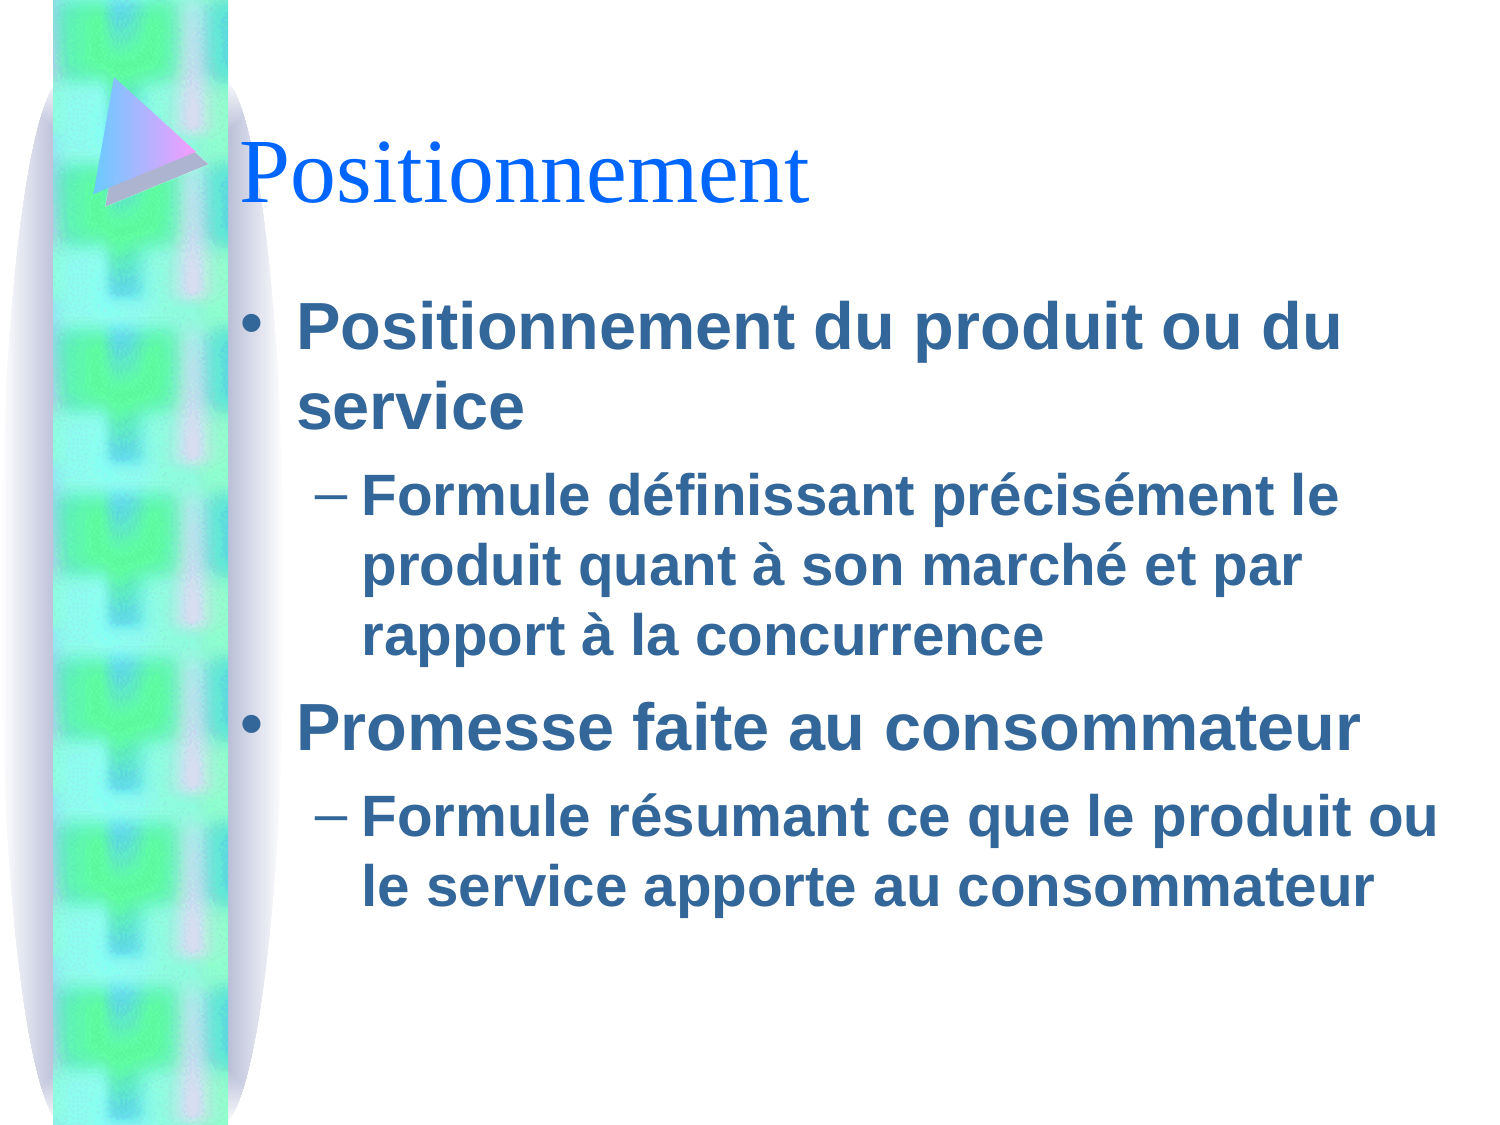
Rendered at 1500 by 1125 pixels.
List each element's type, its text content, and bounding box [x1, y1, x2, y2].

picture [53, 0, 229, 1125]
title Positionnement [224, 40, 1500, 229]
list Positionnement du produit ou du service Formule définissant précisément le produit quant à son marché et par rapport à la concurrence Promesse faite au consommateur Formule résumant ce que le produit ou le service apporte au consommateur [224, 275, 1500, 951]
